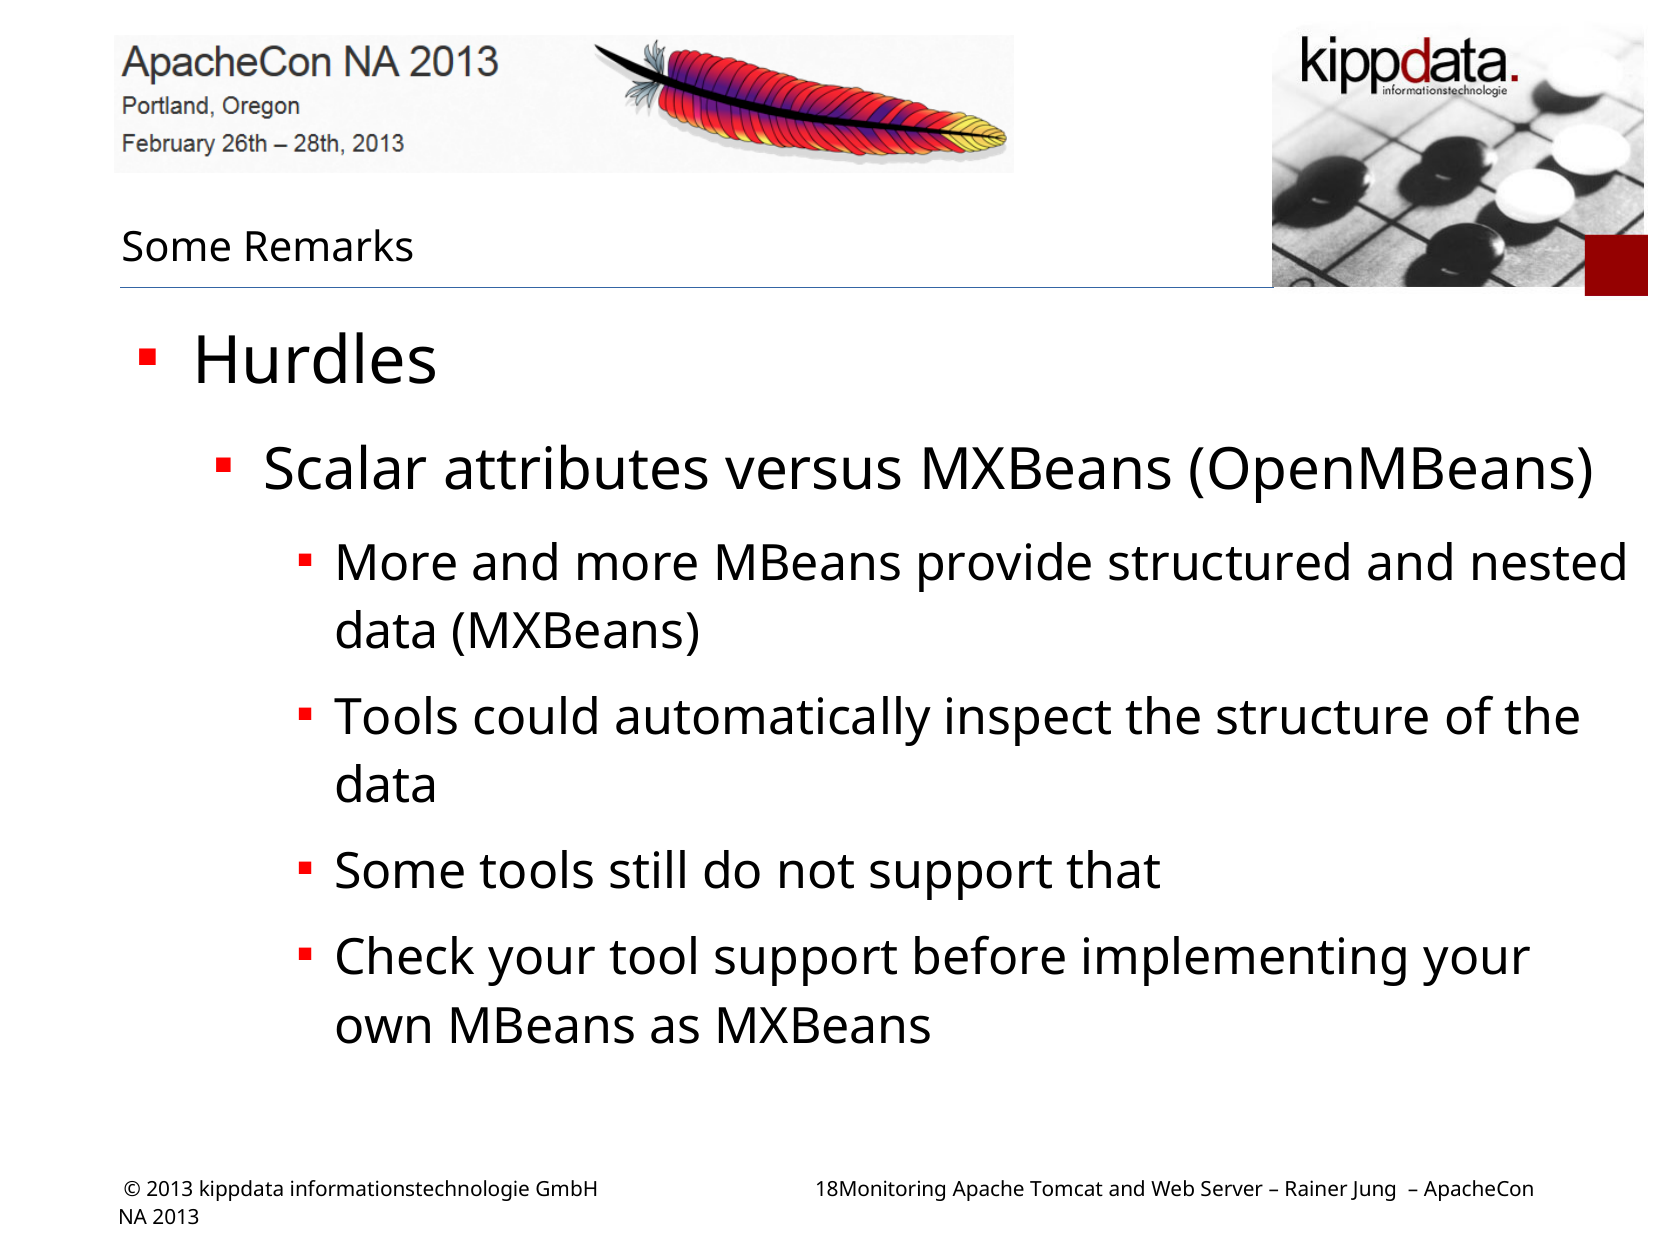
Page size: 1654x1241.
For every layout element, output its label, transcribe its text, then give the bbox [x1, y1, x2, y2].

title Some Remarks [121, 204, 1242, 286]
picture [1272, 5, 1648, 302]
picture [114, 35, 1014, 173]
list Hurdles Scalar attributes versus MXBeans (OpenMBeans) More and more MBeans provide structured and nested data (MXBeans) Tools could automatically inspect the structure of the data Some tools still do not support that Check your tool support before implementing your own MBeans as MXBeans [121, 312, 1631, 911]
